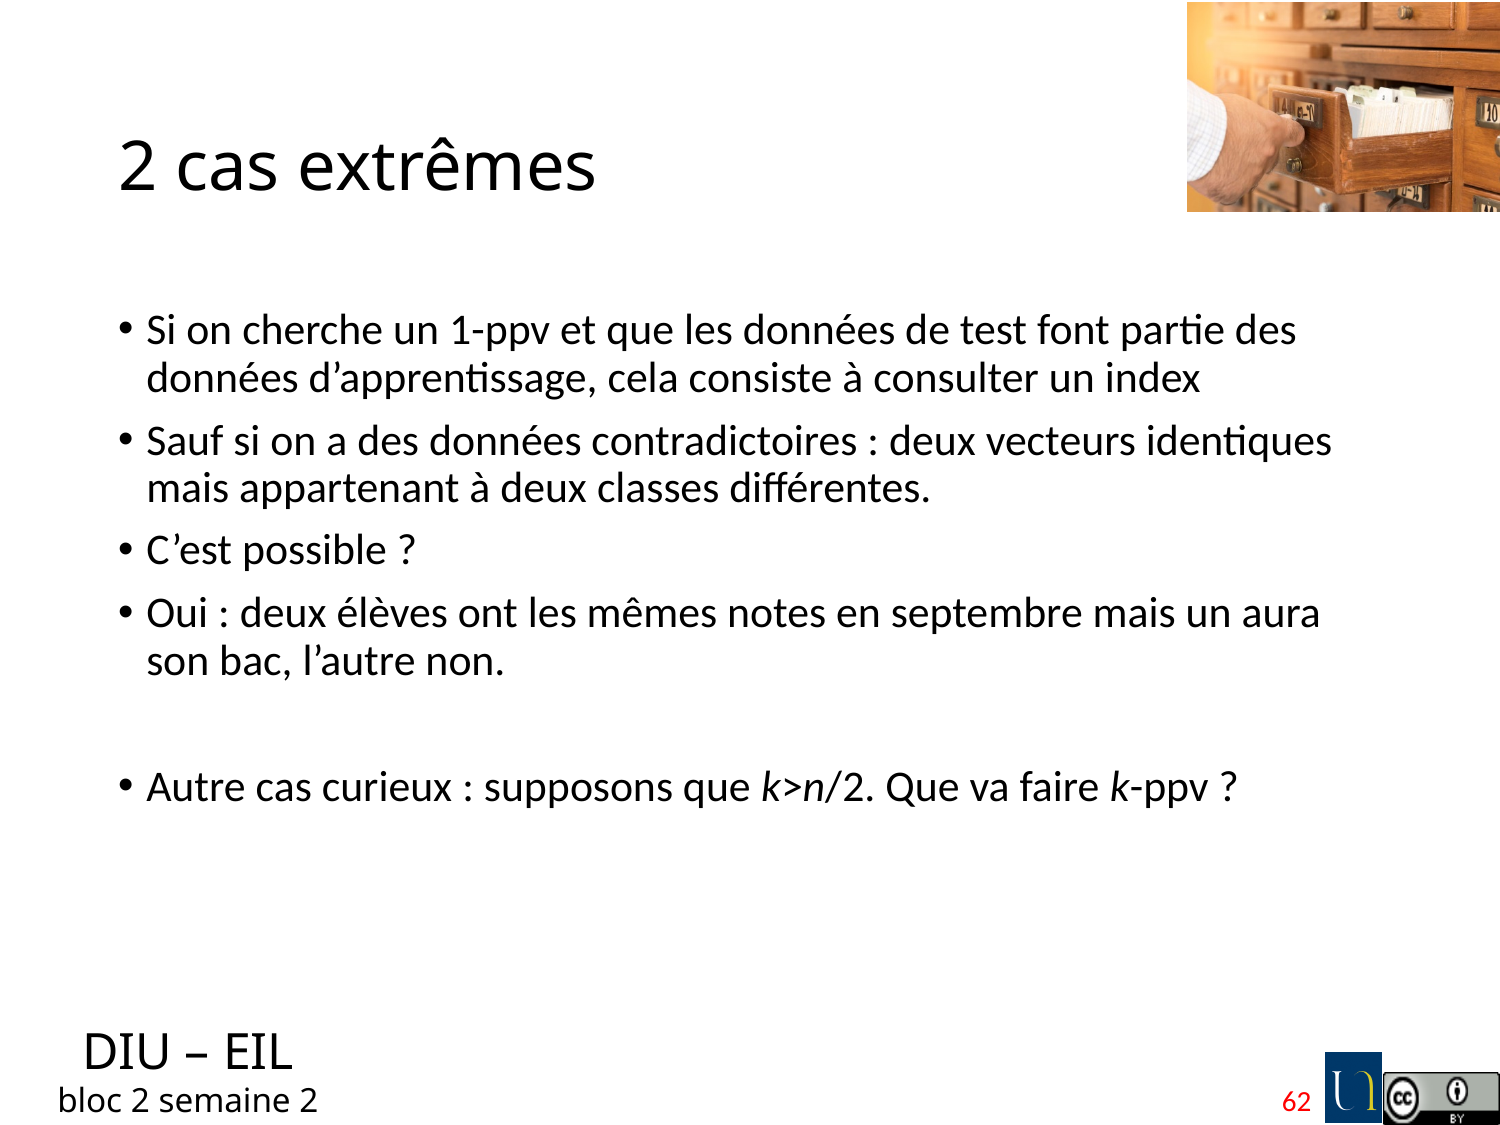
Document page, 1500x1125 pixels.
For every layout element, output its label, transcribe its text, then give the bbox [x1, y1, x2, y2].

picture [1187, 2, 1500, 212]
list Si on cherche un 1-ppv et que les données de test font partie des données d’apprentissage, cela consiste à consulter un index Sauf si on a des données contradictoires : deux vecteurs identiques mais appartenant à deux classes différentes. C’est possible ? Oui : deux élèves ont les mêmes notes en septembre mais un aura son bac, l’autre non. Autre cas curieux : supposons que k>n/2. Que va faire k-ppv ? [103, 299, 1397, 1014]
slide_number <numéro> [1240, 1070, 1327, 1125]
picture [1383, 1072, 1500, 1125]
title 2 cas extrêmes [103, 59, 1397, 278]
picture [1325, 1052, 1382, 1123]
